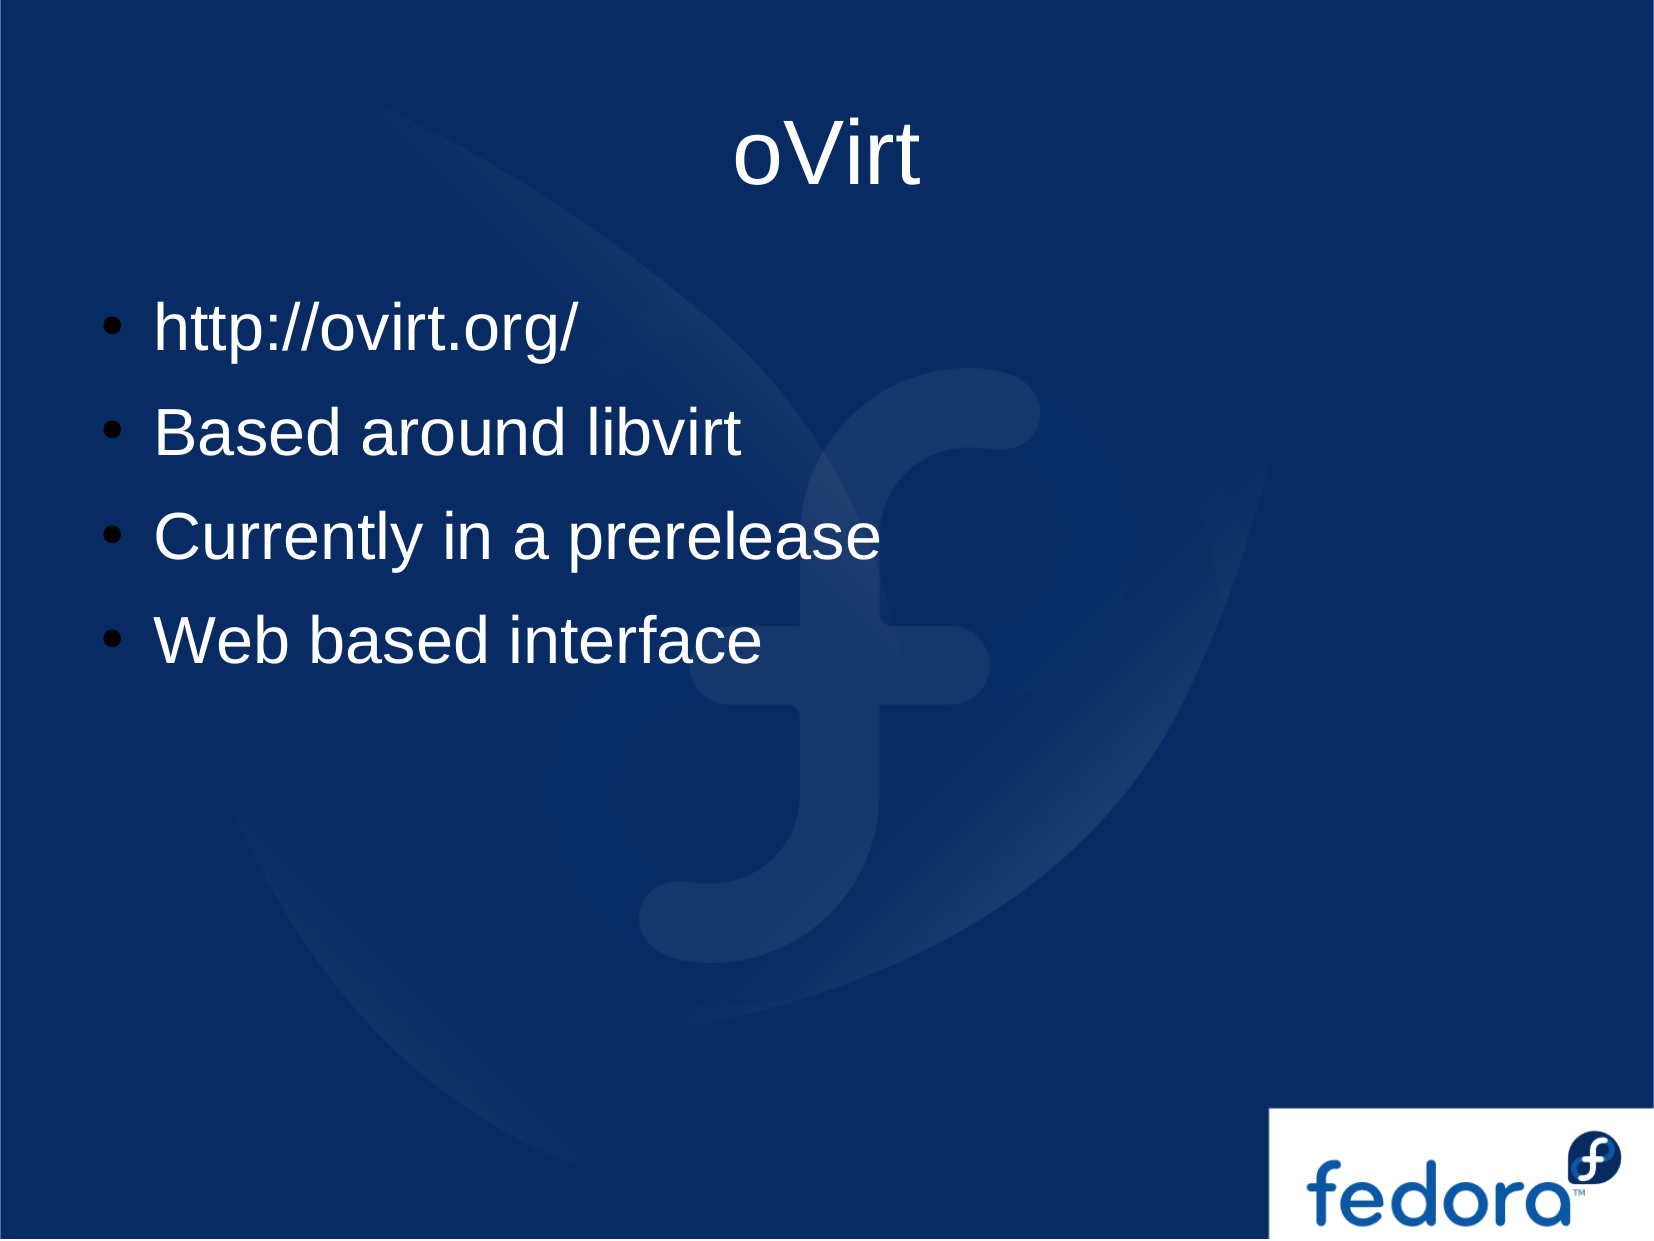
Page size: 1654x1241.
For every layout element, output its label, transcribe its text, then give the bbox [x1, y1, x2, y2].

list http://ovirt.org/ Based around libvirt Currently in a prerelease Web based interface [82, 290, 1571, 1094]
picture [0, 0, 1654, 1239]
title oVirt [82, 56, 1571, 250]
